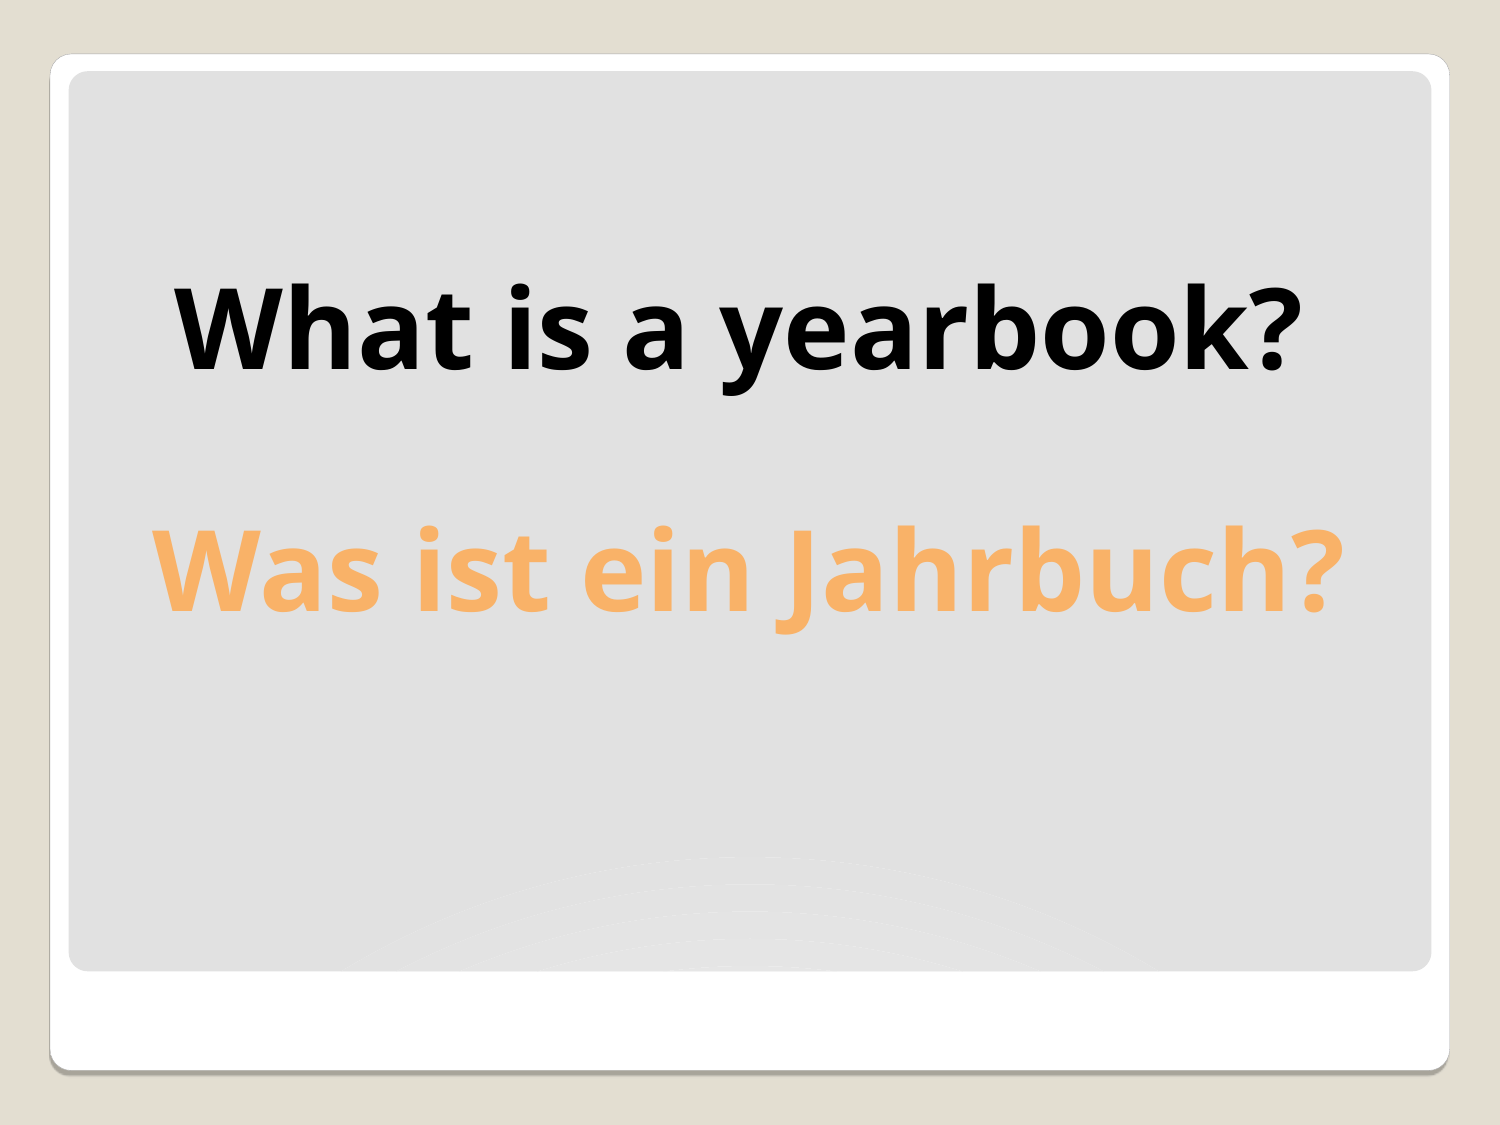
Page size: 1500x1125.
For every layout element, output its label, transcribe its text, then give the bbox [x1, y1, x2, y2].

text_box Was ist ein Jahrbuch? [138, 492, 1361, 642]
text_box What is a yearbook? [160, 249, 1319, 399]
